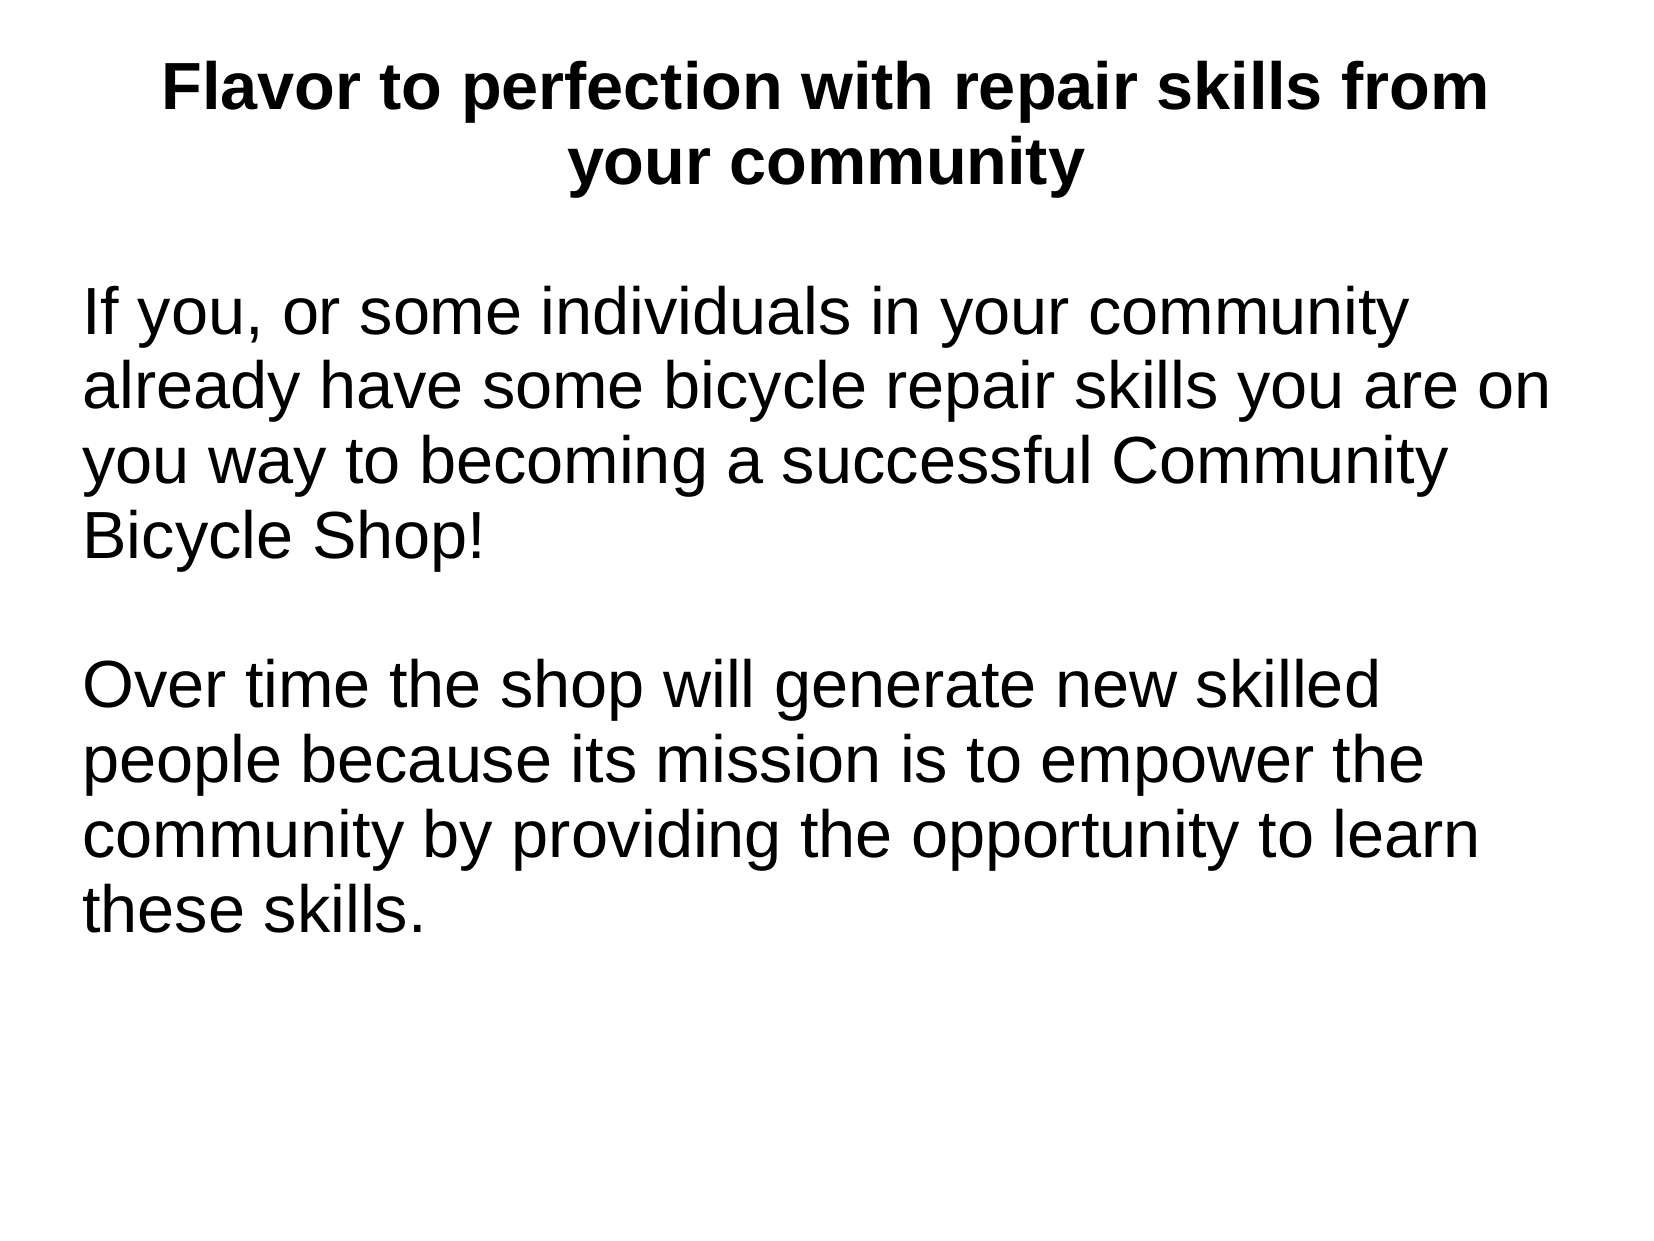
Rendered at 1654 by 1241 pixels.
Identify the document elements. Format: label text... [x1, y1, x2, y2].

subtitle Flavor to perfection with repair skills from your community If you, or some individuals in your community already have some bicycle repair skills you are on you way to becoming a successful Community Bicycle Shop! Over time the shop will generate new skilled people because its mission is to empower the community by providing the opportunity to learn these skills. [82, 49, 1571, 1241]
